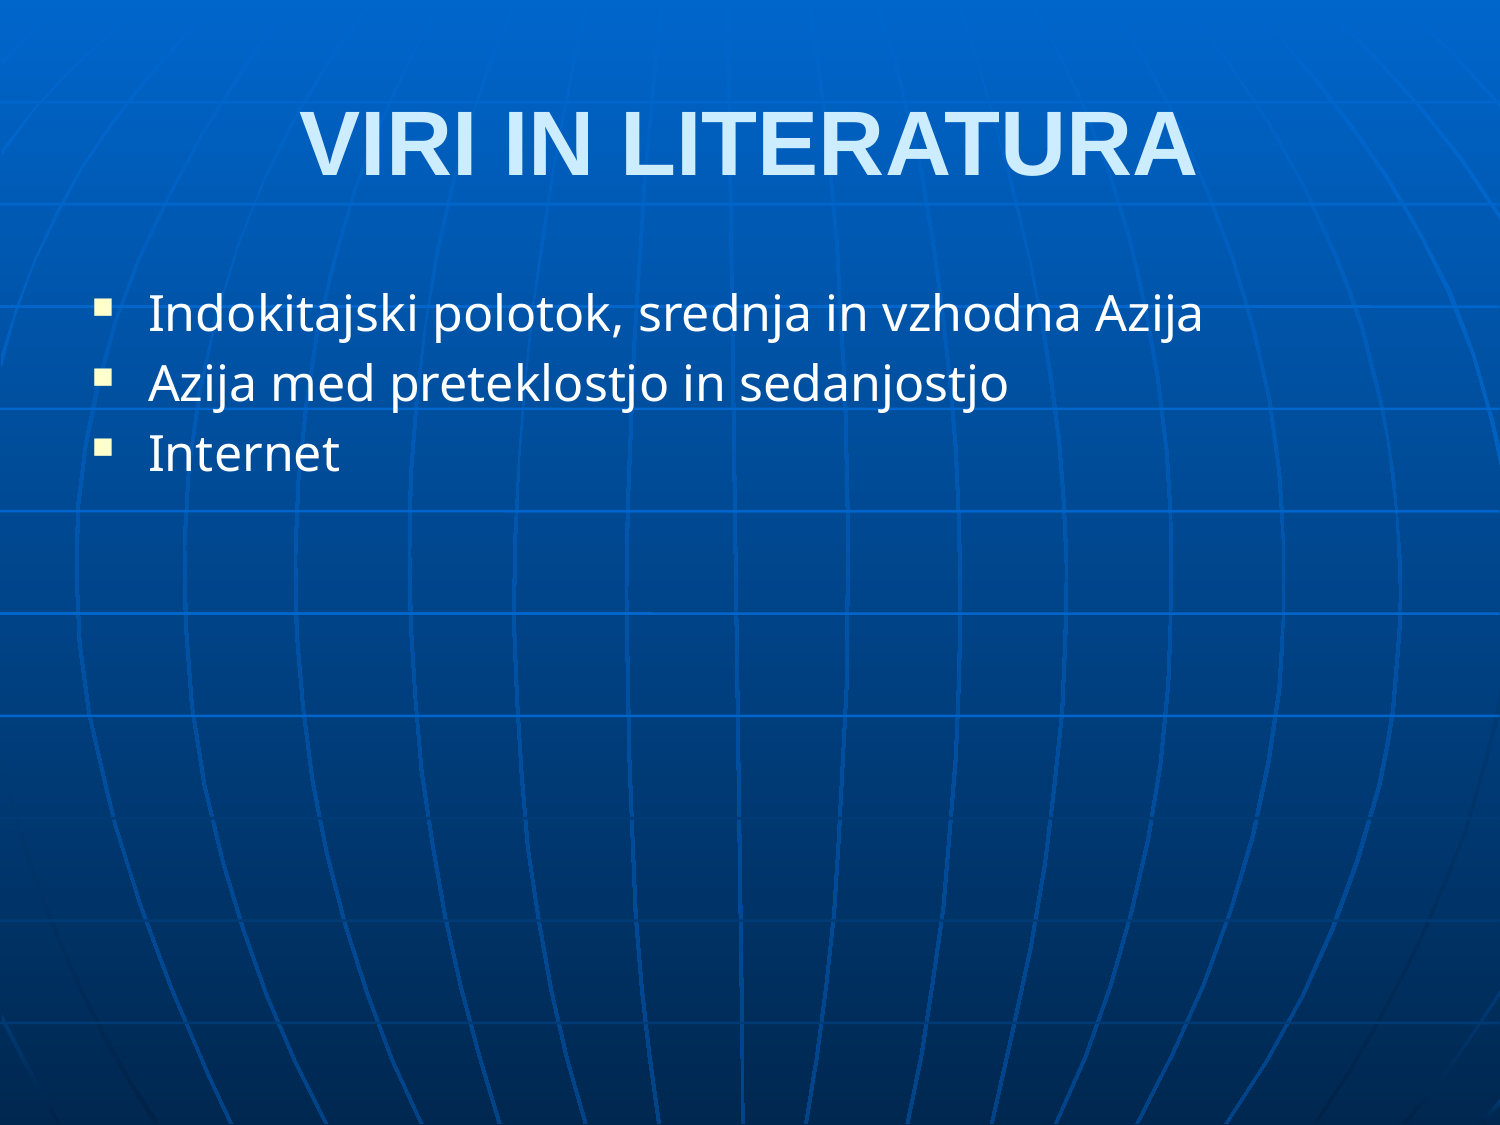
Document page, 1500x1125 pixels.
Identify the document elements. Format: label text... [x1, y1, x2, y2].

title VIRI IN LITERATURA [75, 45, 1425, 233]
list Indokitajski polotok, srednja in vzhodna Azija Azija med preteklostjo in sedanjostjo Internet [76, 196, 1317, 940]
